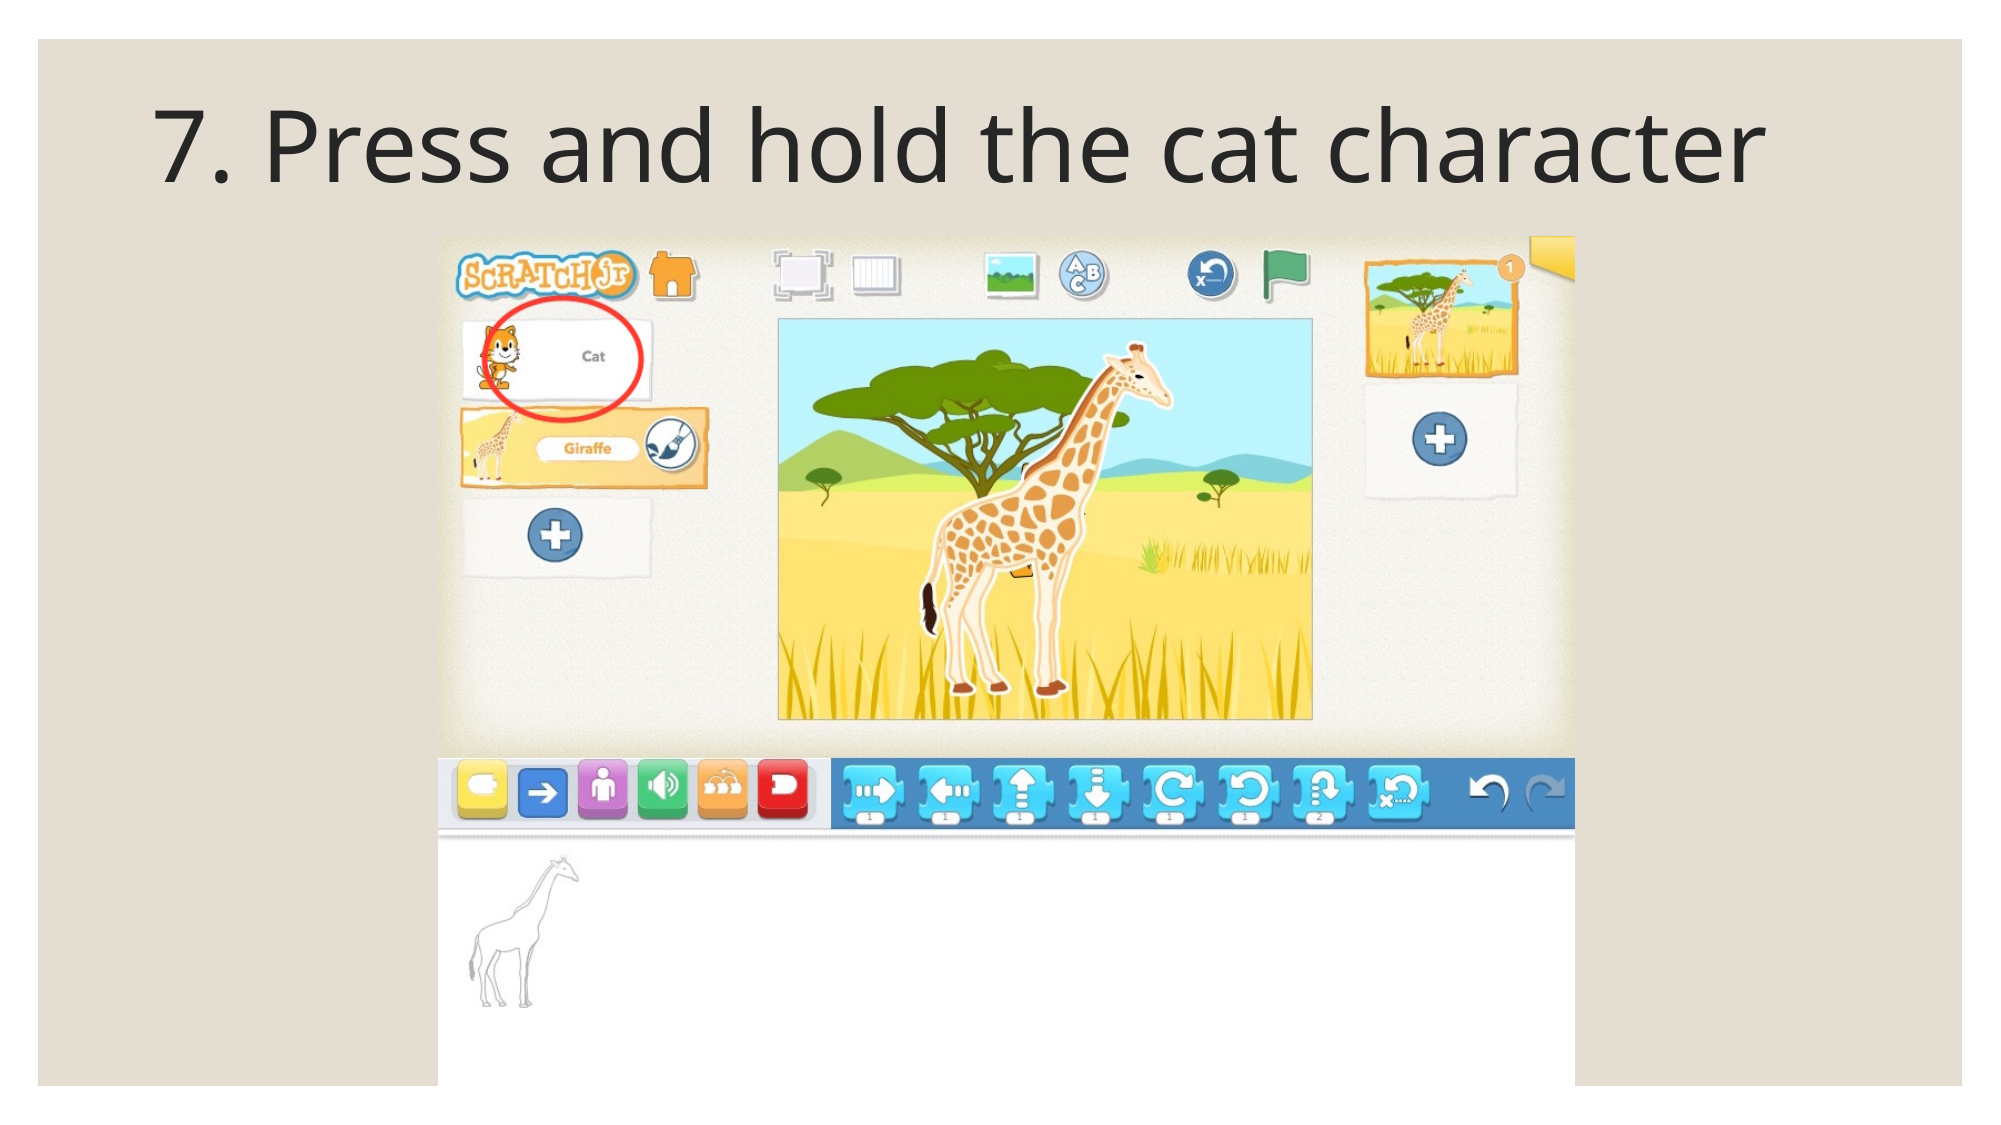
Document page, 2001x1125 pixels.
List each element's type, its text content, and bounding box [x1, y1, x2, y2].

title 7. Press and hold the cat character [136, 37, 1876, 263]
picture [438, 236, 1575, 1089]
